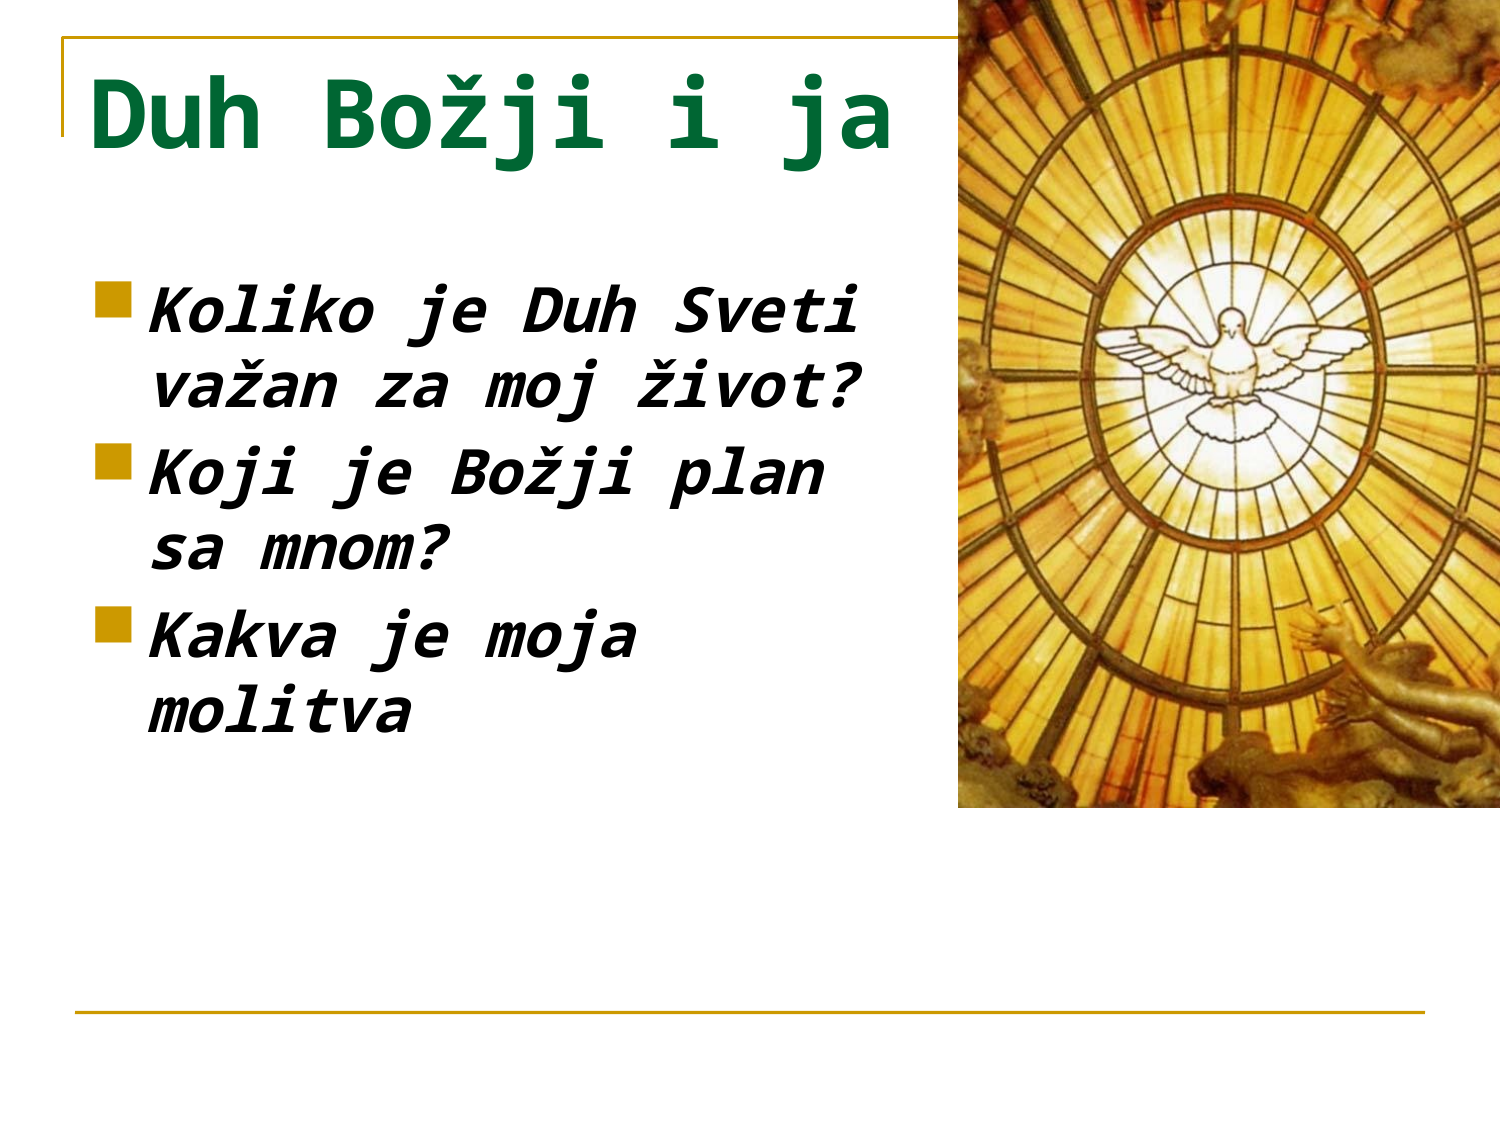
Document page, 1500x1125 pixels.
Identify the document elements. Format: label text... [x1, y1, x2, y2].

picture [958, 0, 1500, 808]
title Duh Božji i ja [75, 45, 958, 233]
list Koliko je Duh Sveti važan za moj život? Koji je Božji plan sa mnom? Kakva je moja molitva [75, 262, 883, 1006]
